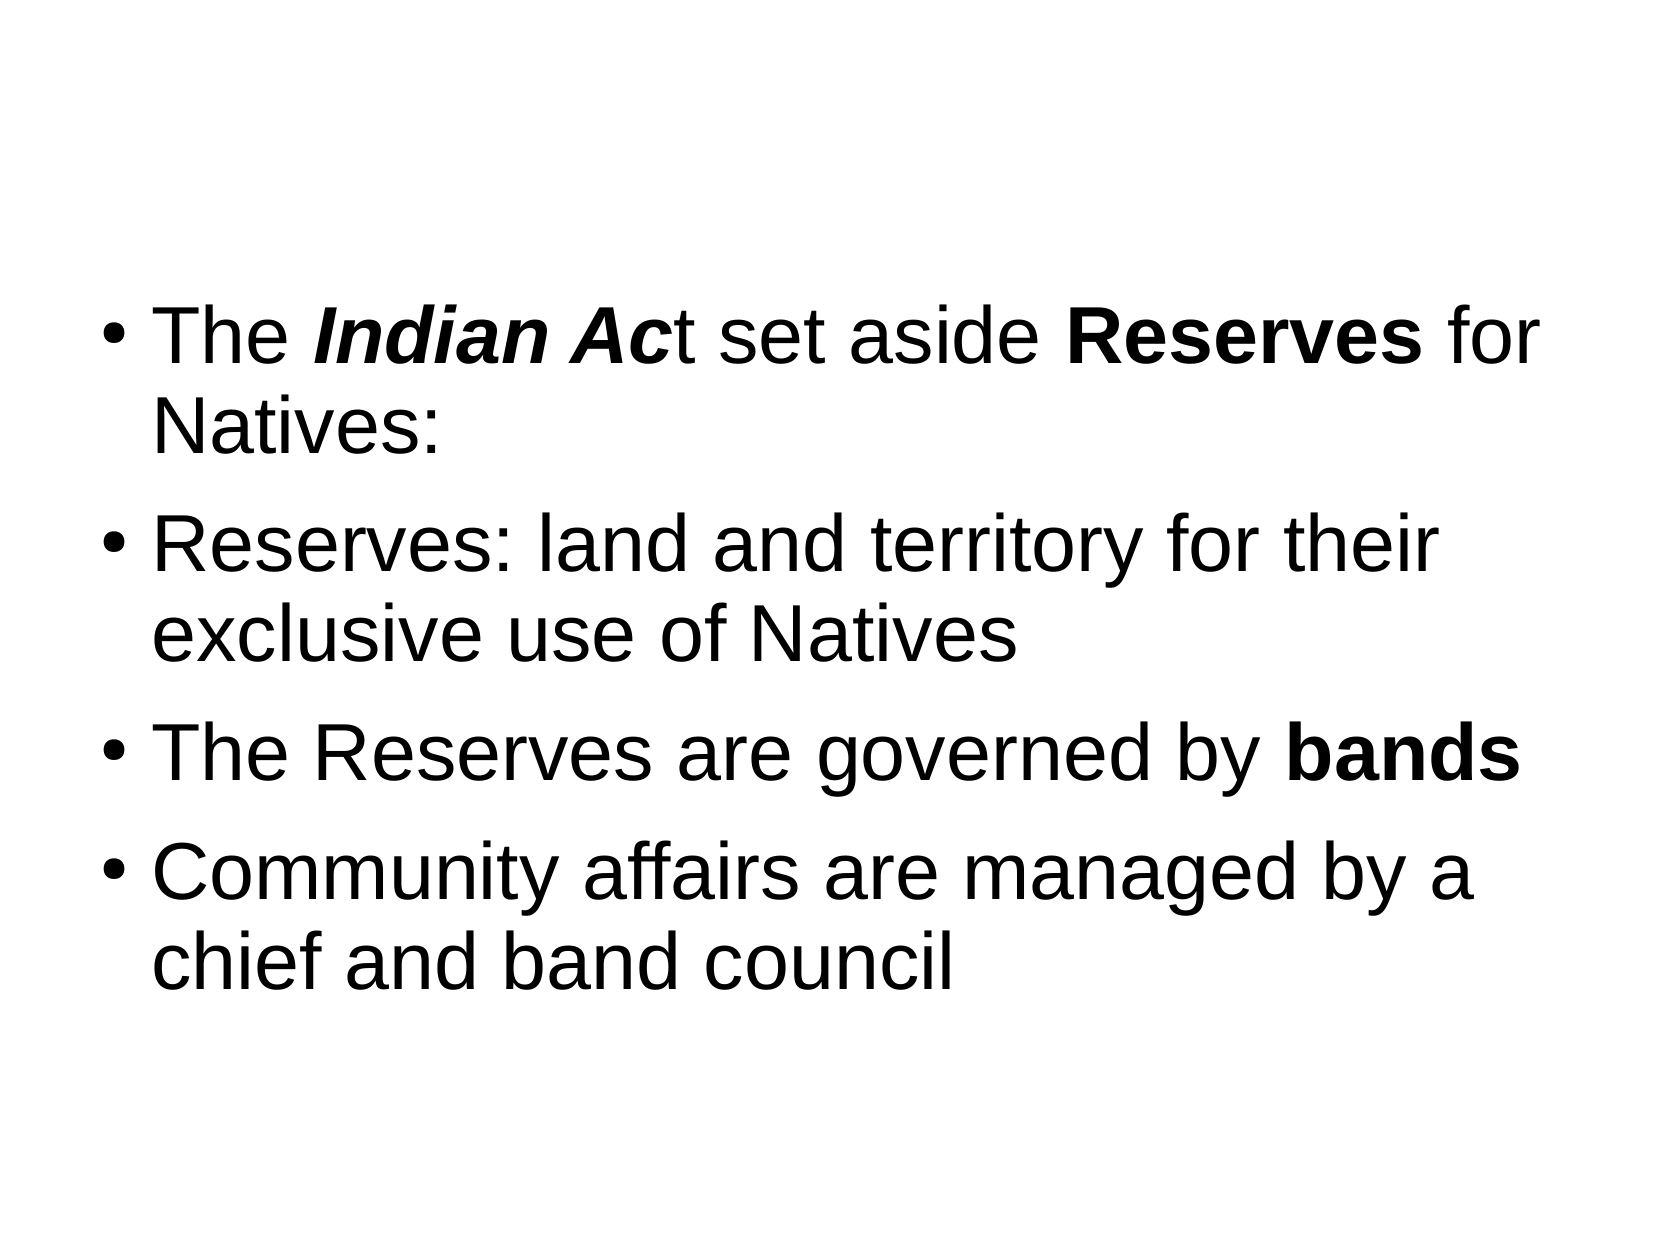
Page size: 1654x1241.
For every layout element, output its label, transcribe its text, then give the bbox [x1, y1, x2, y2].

list The Indian Act set aside Reserves for Natives: Reserves: land and territory for their exclusive use of Natives The Reserves are governed by bands Community affairs are managed by a chief and band council [82, 290, 1571, 1010]
